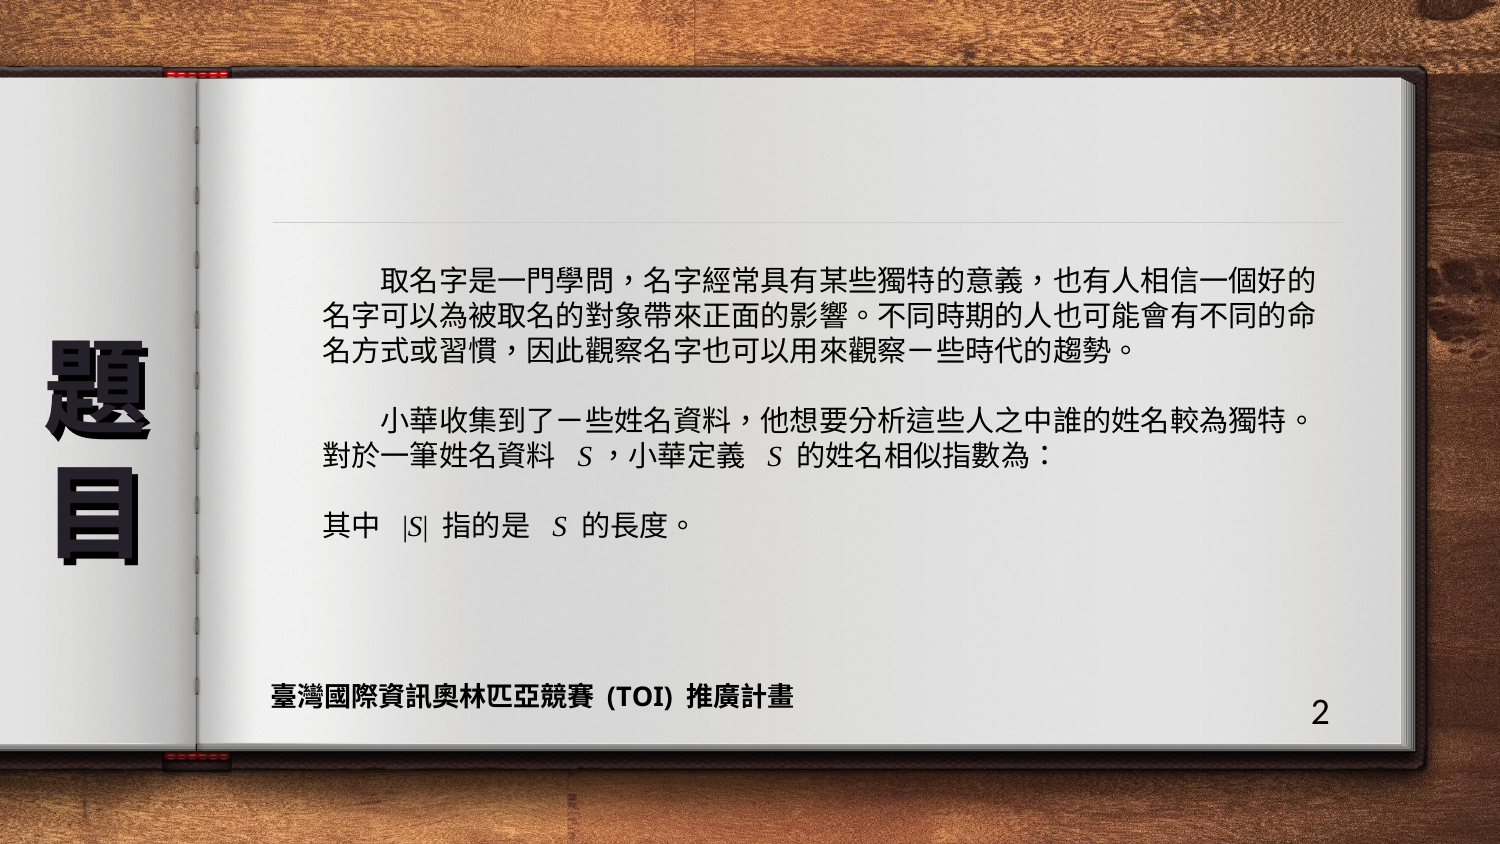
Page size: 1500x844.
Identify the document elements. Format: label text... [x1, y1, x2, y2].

text_box [1295, 672, 1386, 737]
title 題 目 [28, 306, 210, 552]
text_box 取名字是一門學問，名字經常具有某些獨特的意義，也有人相信一個好的 名字可以為被取名的對象帶來正面的影響。不同時期的人也可能會有不同的命 名方式或習慣，因此觀察名字也可以用來觀察ㄧ些時代的趨勢。 小華收集到了ㄧ些姓名資料，他想要分析這些人之中誰的姓名較為獨特。 對於一筆姓名資料 S，小華定義 S 的姓名相似指數為： 其中 |S| 指的是 S 的長度。 [307, 255, 1341, 550]
